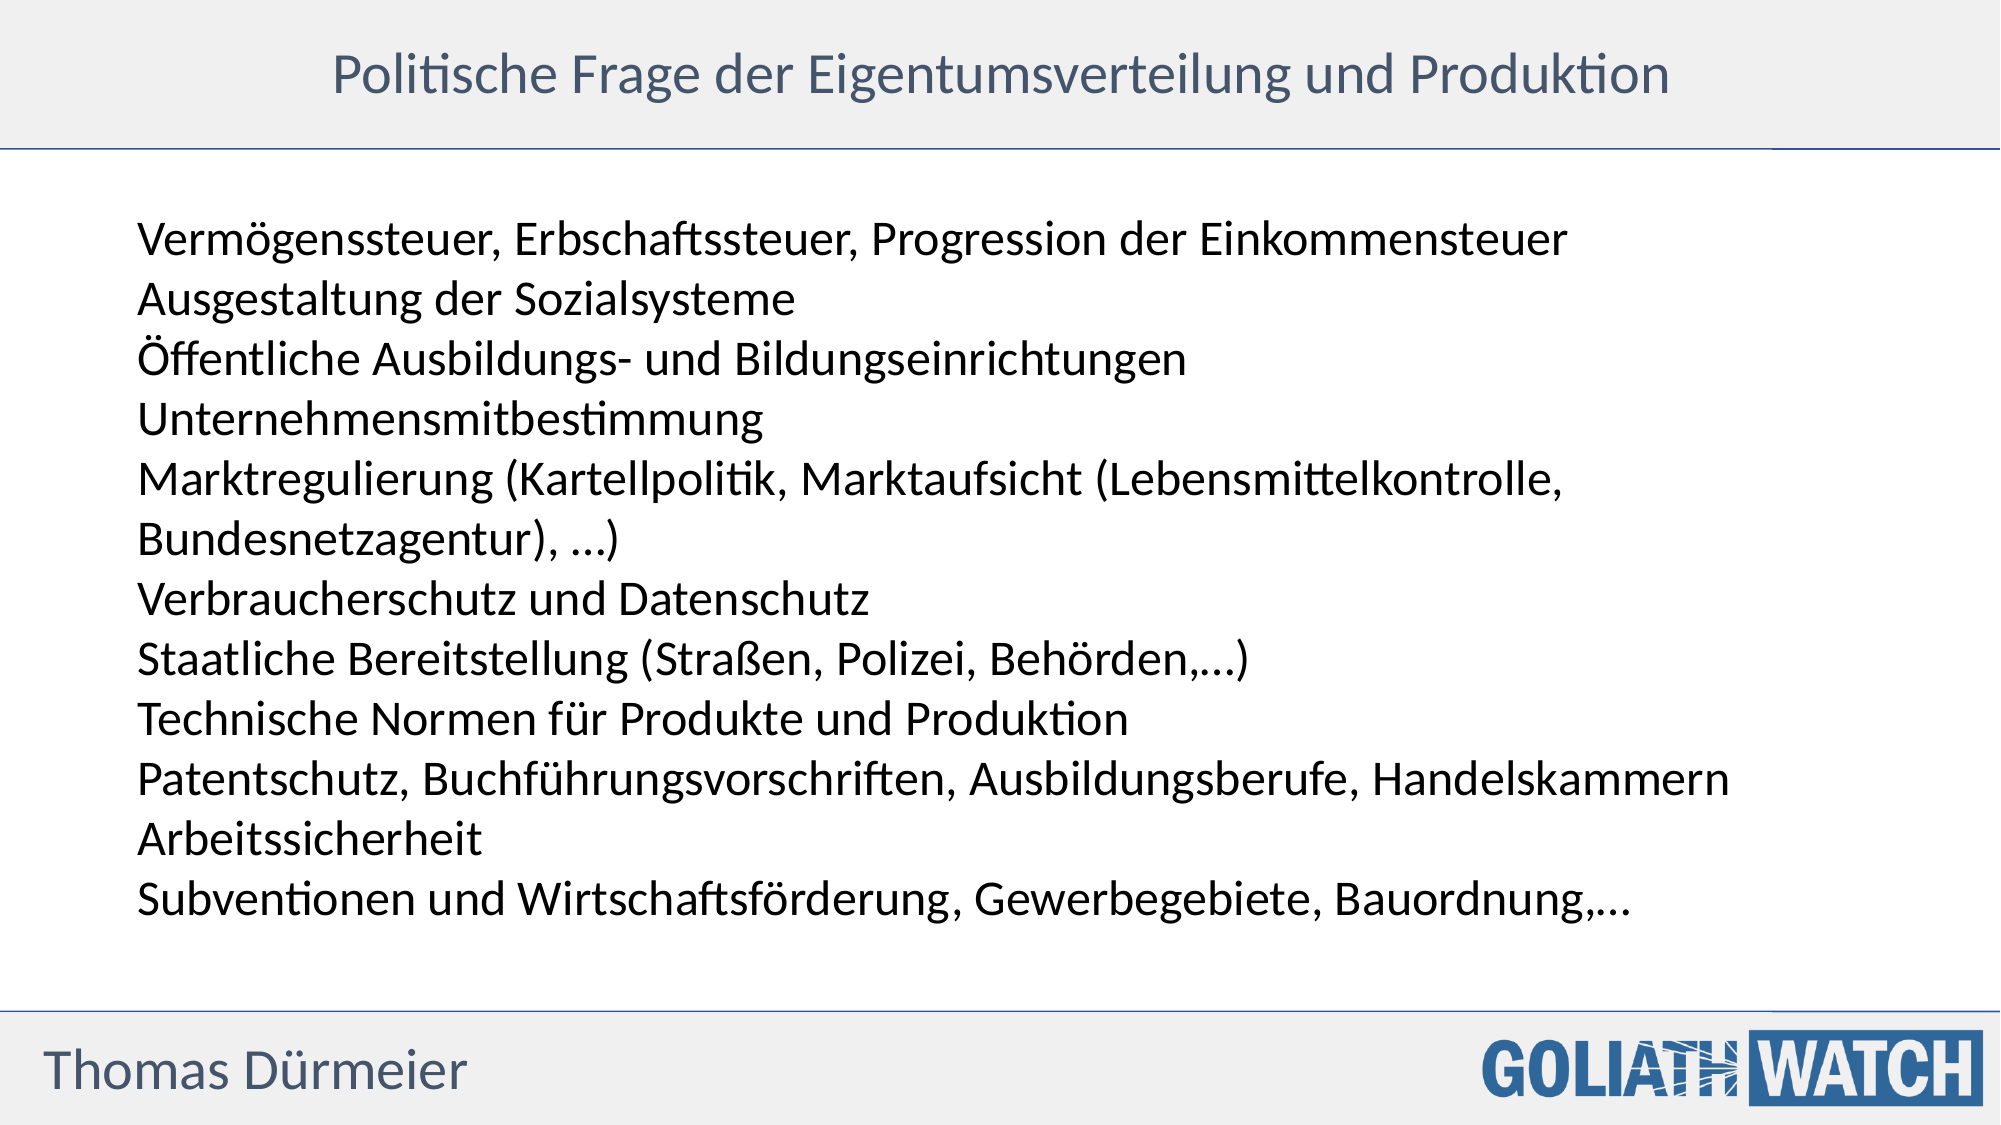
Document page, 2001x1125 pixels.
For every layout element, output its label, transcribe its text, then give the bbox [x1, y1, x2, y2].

text_box [0, 0, 2000, 148]
text_box Politische Frage der Eigentumsverteilung und Produktion [250, 0, 1754, 140]
text_box [0, 1013, 2000, 1125]
text_box Vermögenssteuer, Erbschaftssteuer, Progression der Einkommensteuer Ausgestaltung der Sozialsysteme Öffentliche Ausbildungs- und Bildungseinrichtungen Unternehmensmitbestimmung Marktregulierung (Kartellpolitik, Marktaufsicht (Lebensmittelkontrolle, Bundesnetzagentur), …) Verbraucherschutz und Datenschutz Staatliche Bereitstellung (Straßen, Polizei, Behörden,…) Technische Normen für Produkte und Produktion Patentschutz, Buchführungsvorschriften, Ausbildungsberufe, Handelskammern Arbeitssicherheit Subventionen und Wirtschaftsförderung, Gewerbegebiete, Bauordnung,… [122, 197, 1829, 940]
picture [1477, 1022, 1990, 1115]
text_box Thomas Dürmeier [0, 1013, 526, 1123]
